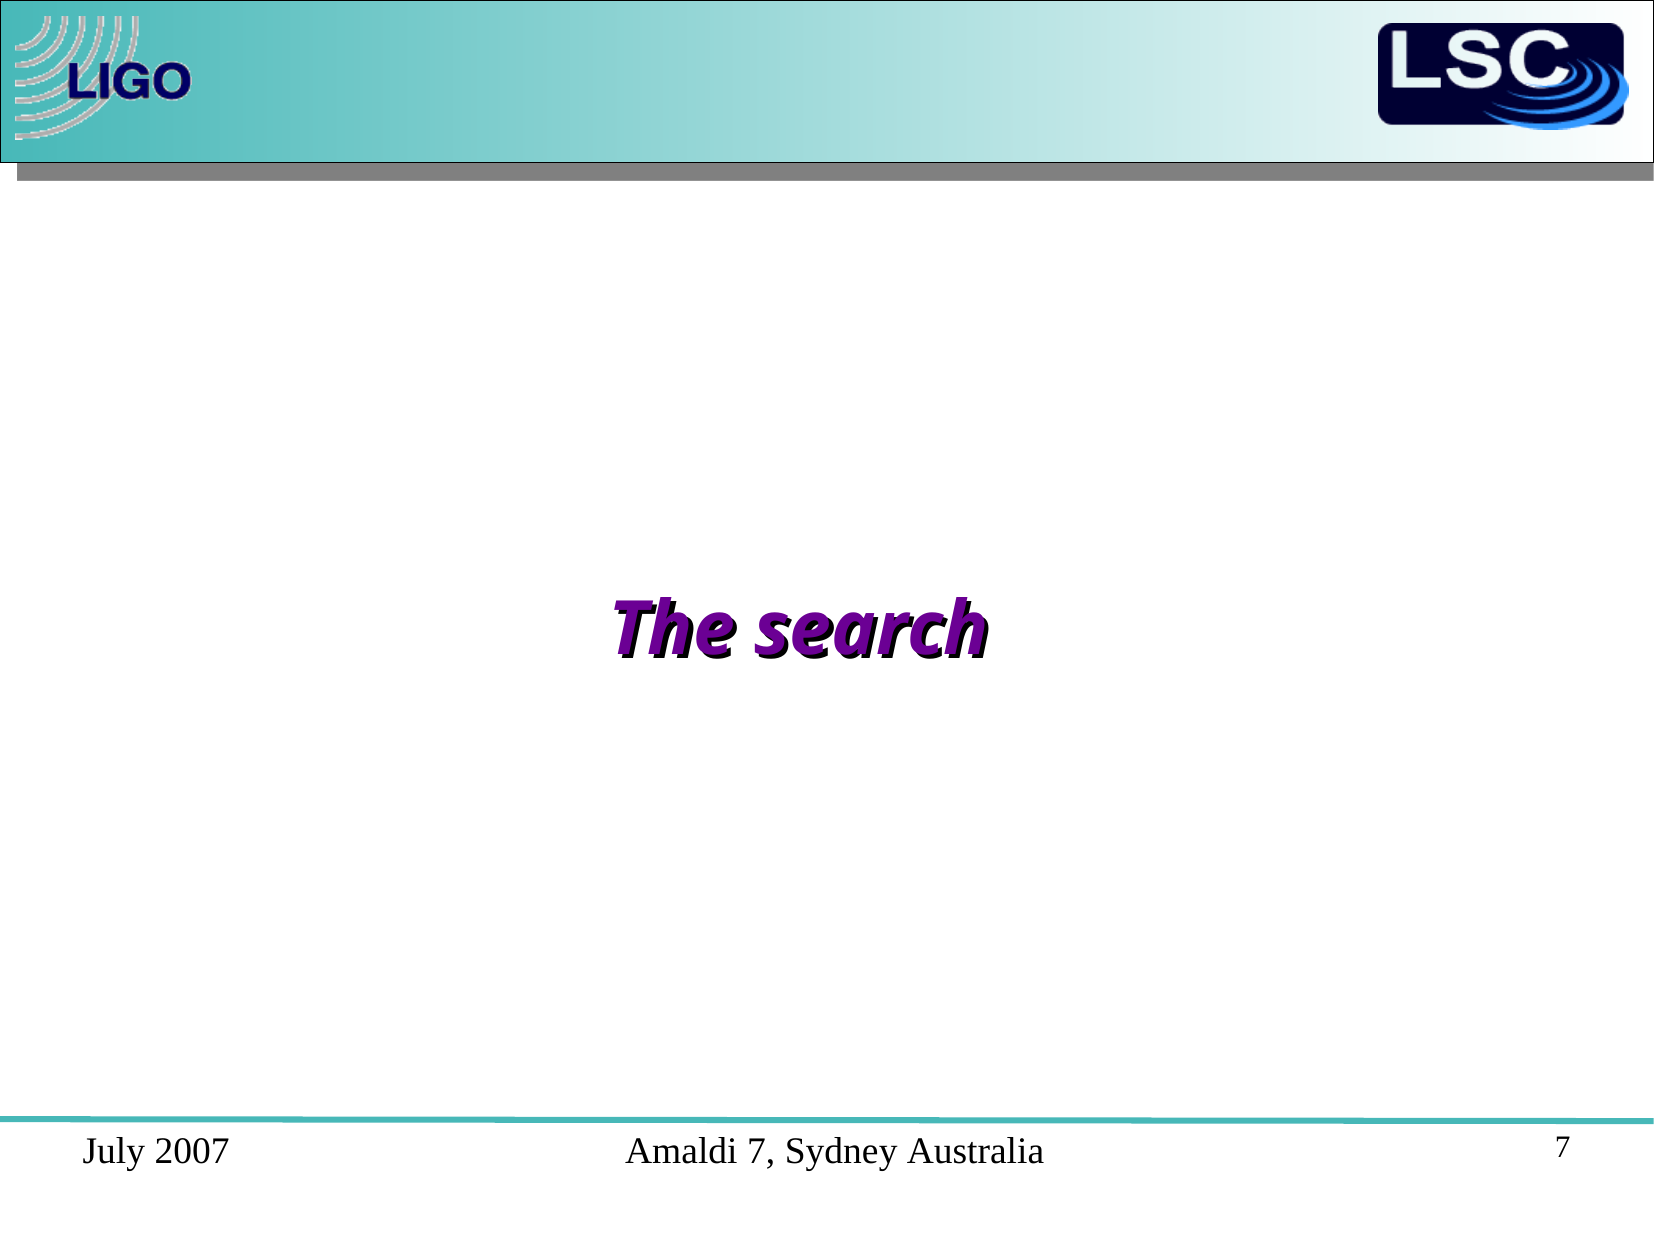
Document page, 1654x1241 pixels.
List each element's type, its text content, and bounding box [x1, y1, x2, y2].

text_box The search [593, 566, 1061, 674]
picture [15, 16, 192, 140]
picture [1378, 23, 1629, 130]
